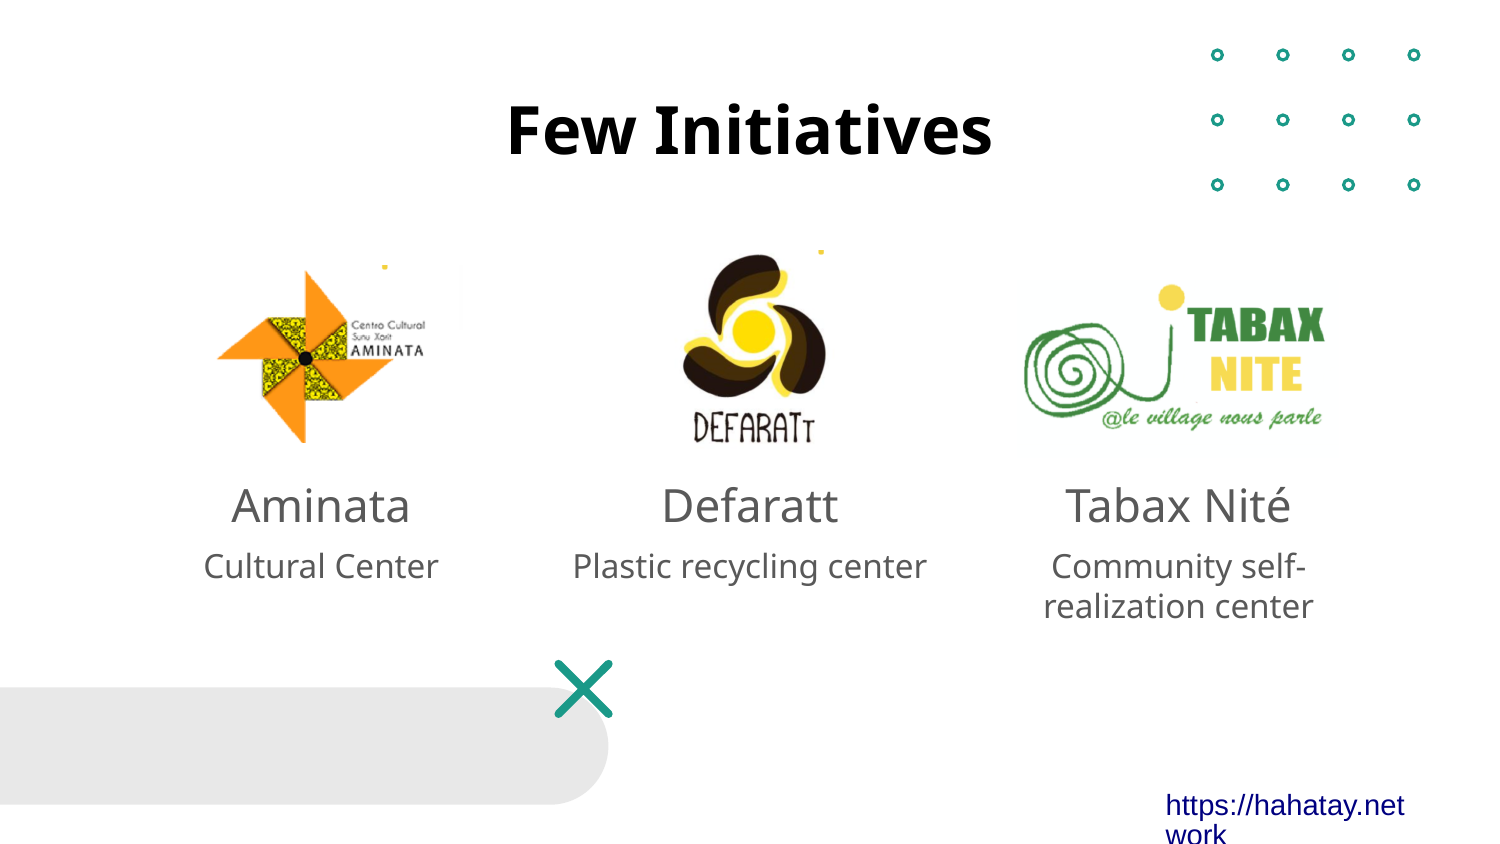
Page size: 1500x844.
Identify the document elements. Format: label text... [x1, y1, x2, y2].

subtitle Tabax Nité [982, 477, 1375, 531]
subtitle Aminata [125, 477, 518, 530]
subtitle Plastic recycling center [554, 530, 947, 635]
subtitle Cultural Center [125, 530, 518, 635]
subtitle Defaratt [554, 477, 946, 530]
picture [663, 250, 835, 458]
title Few Initiatives [116, 72, 1383, 167]
picture [205, 265, 463, 443]
subtitle Community self-realization center [983, 530, 1375, 635]
picture [1014, 280, 1343, 458]
